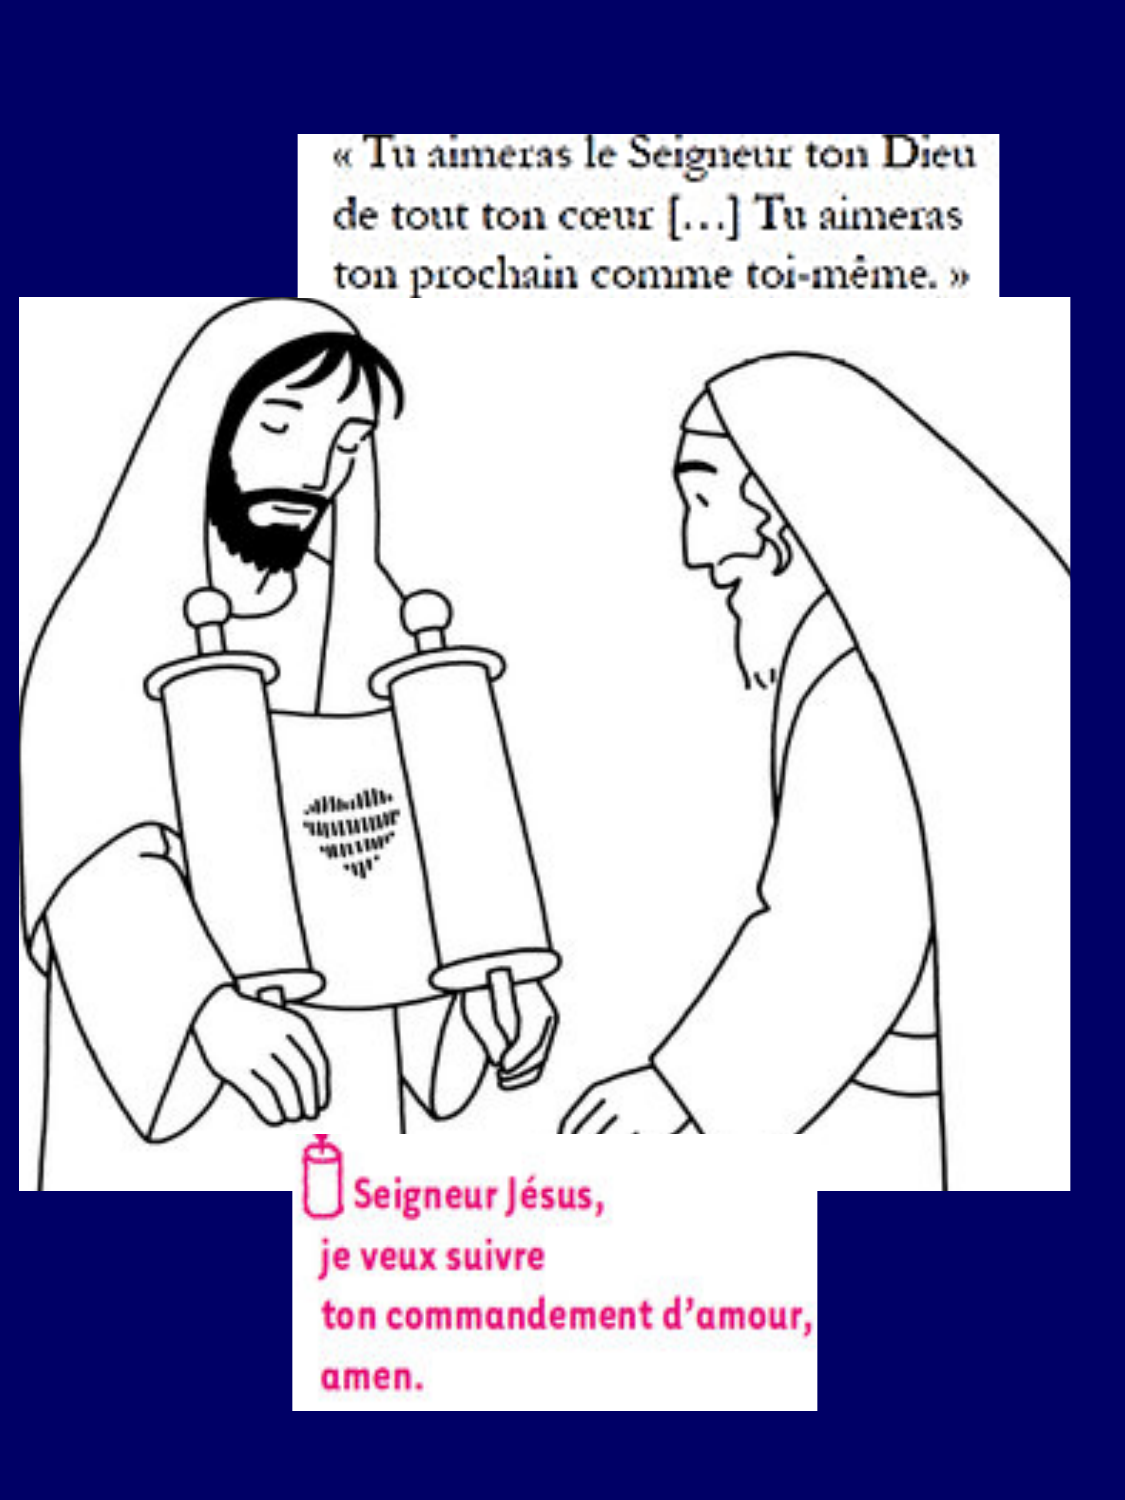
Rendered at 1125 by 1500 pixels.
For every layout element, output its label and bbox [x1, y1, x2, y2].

picture [19, 134, 1071, 1411]
